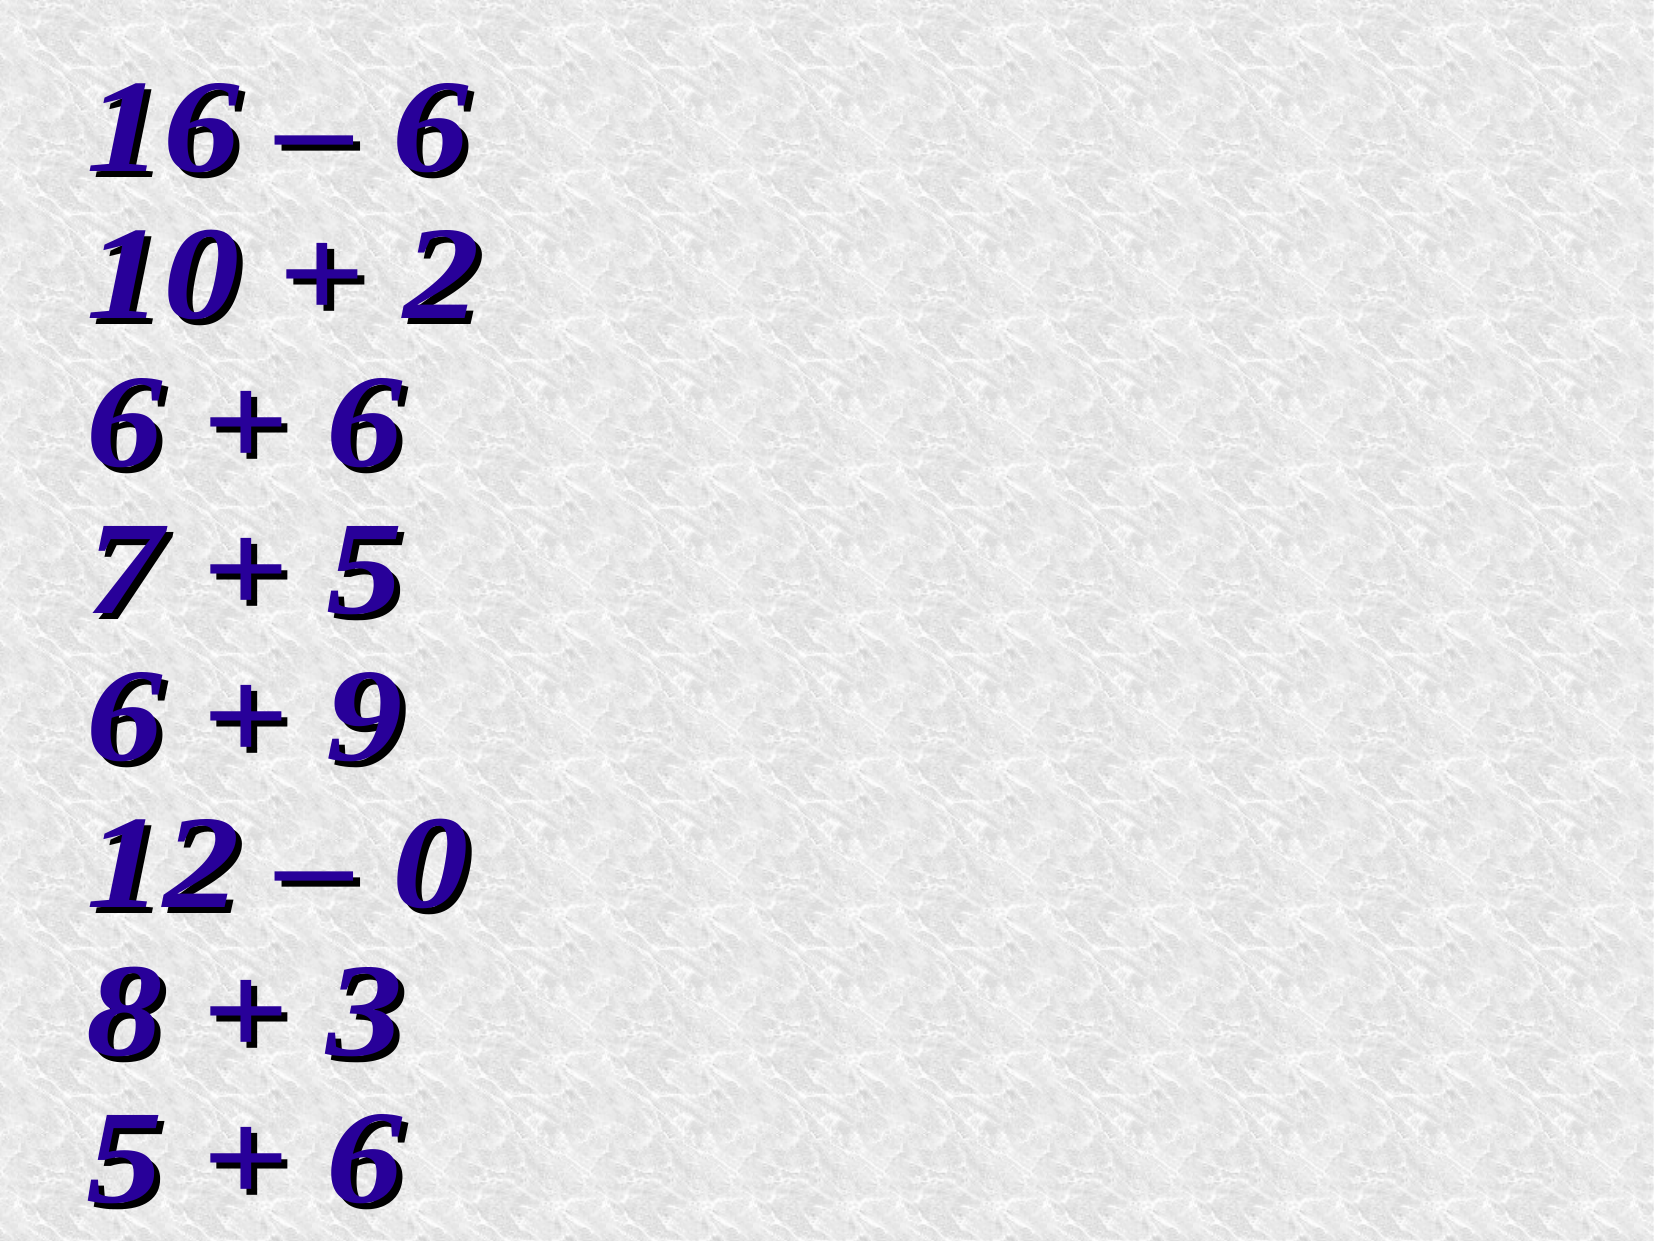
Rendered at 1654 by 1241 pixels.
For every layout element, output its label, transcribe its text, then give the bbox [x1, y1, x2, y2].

title 16 – 6 10 + 2 6 + 6 7 + 5 6 + 9 12 – 0 8 + 3 5 + 6 [86, 52, 1499, 1241]
picture [0, 0, 1654, 1241]
